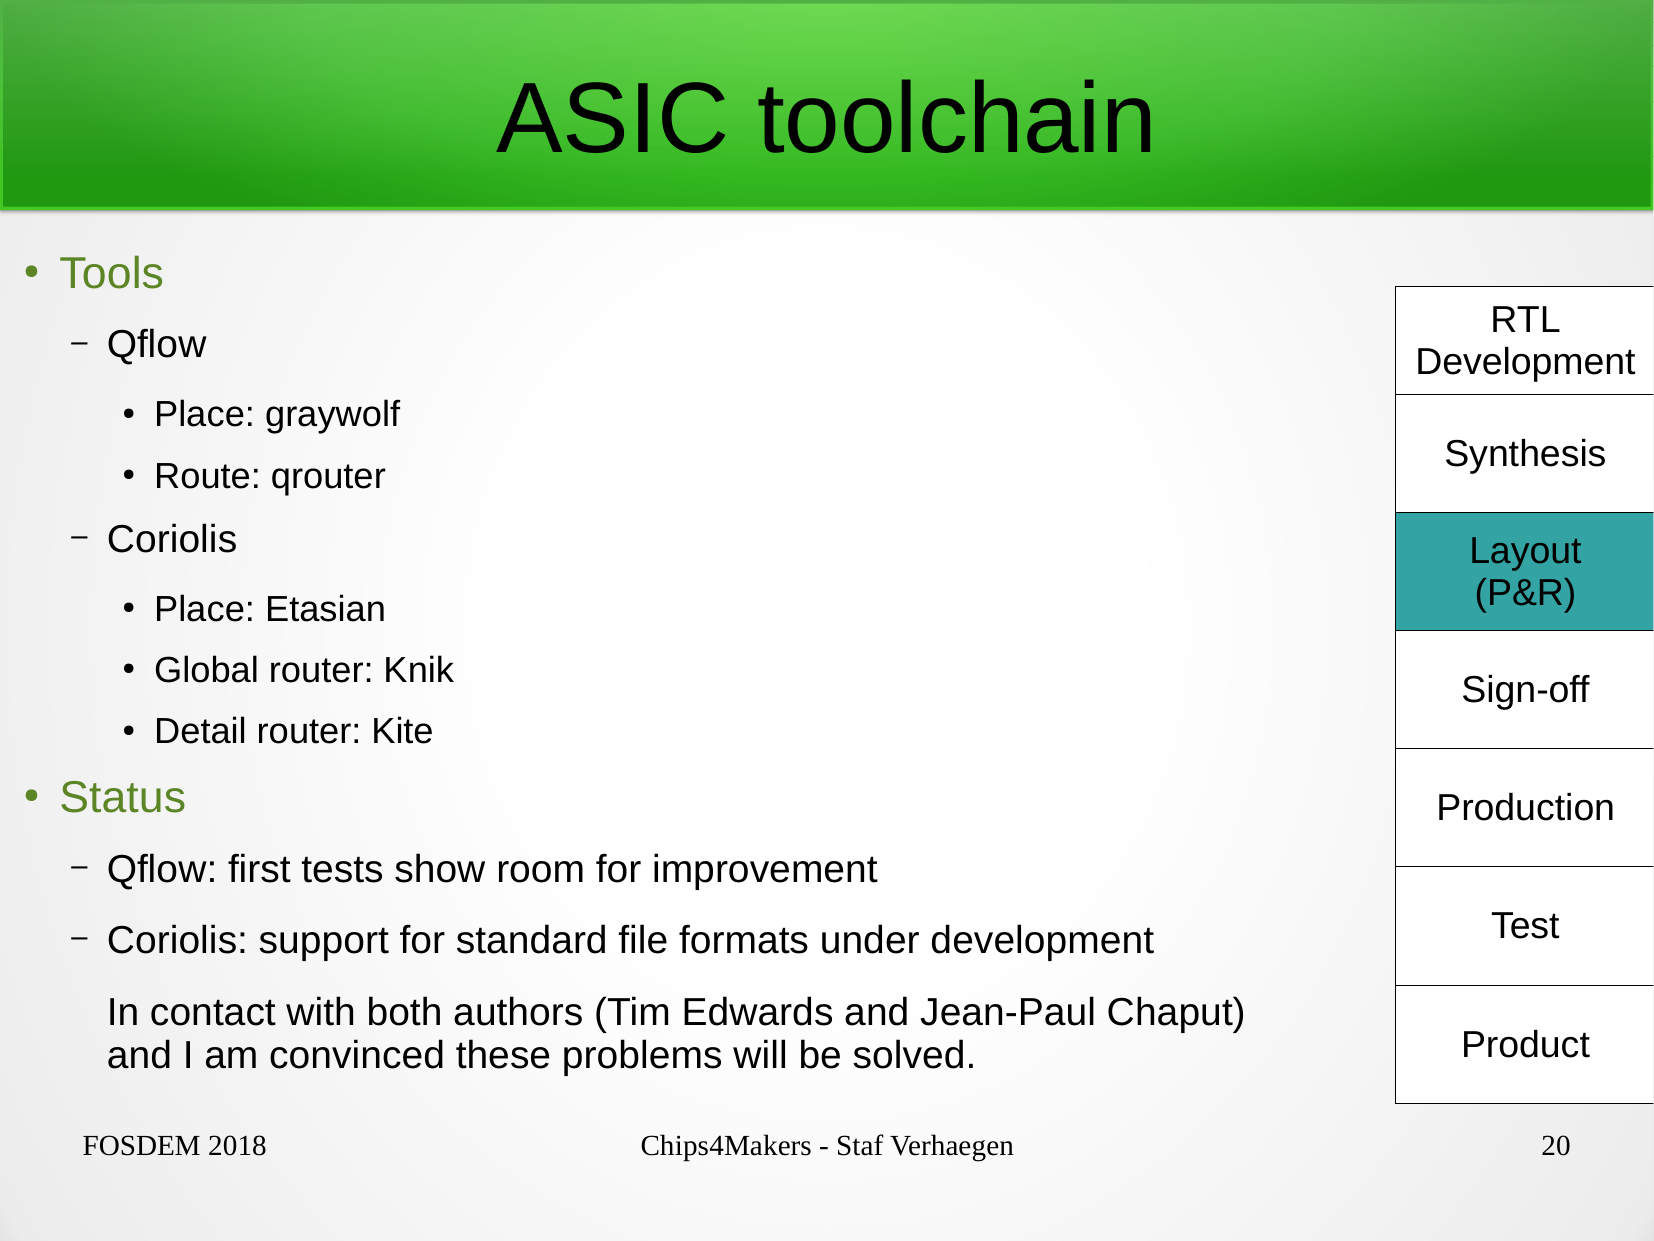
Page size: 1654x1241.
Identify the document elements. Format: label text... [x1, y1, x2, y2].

table_cell Sign-off [1396, 631, 1654, 748]
table_cell Layout (P&R) [1396, 513, 1654, 630]
table_header RTL Development [1396, 287, 1654, 394]
list Tools Qflow Place: graywolf Route: qrouter Coriolis Place: Etasian Global router: Knik Detail router: Kite Status Qflow: first tests show room for improvement Coriolis: support for standard file formats under development In contact with both authors (Tim Edwards and Jean-Paul Chaput) and I am convinced these problems will be solved. [11, 248, 1300, 1087]
table_cell Synthesis [1396, 395, 1654, 512]
table_cell Test [1396, 867, 1654, 985]
table_cell Production [1396, 749, 1654, 866]
table_cell Product [1396, 986, 1654, 1103]
title ASIC toolchain [82, 47, 1571, 189]
